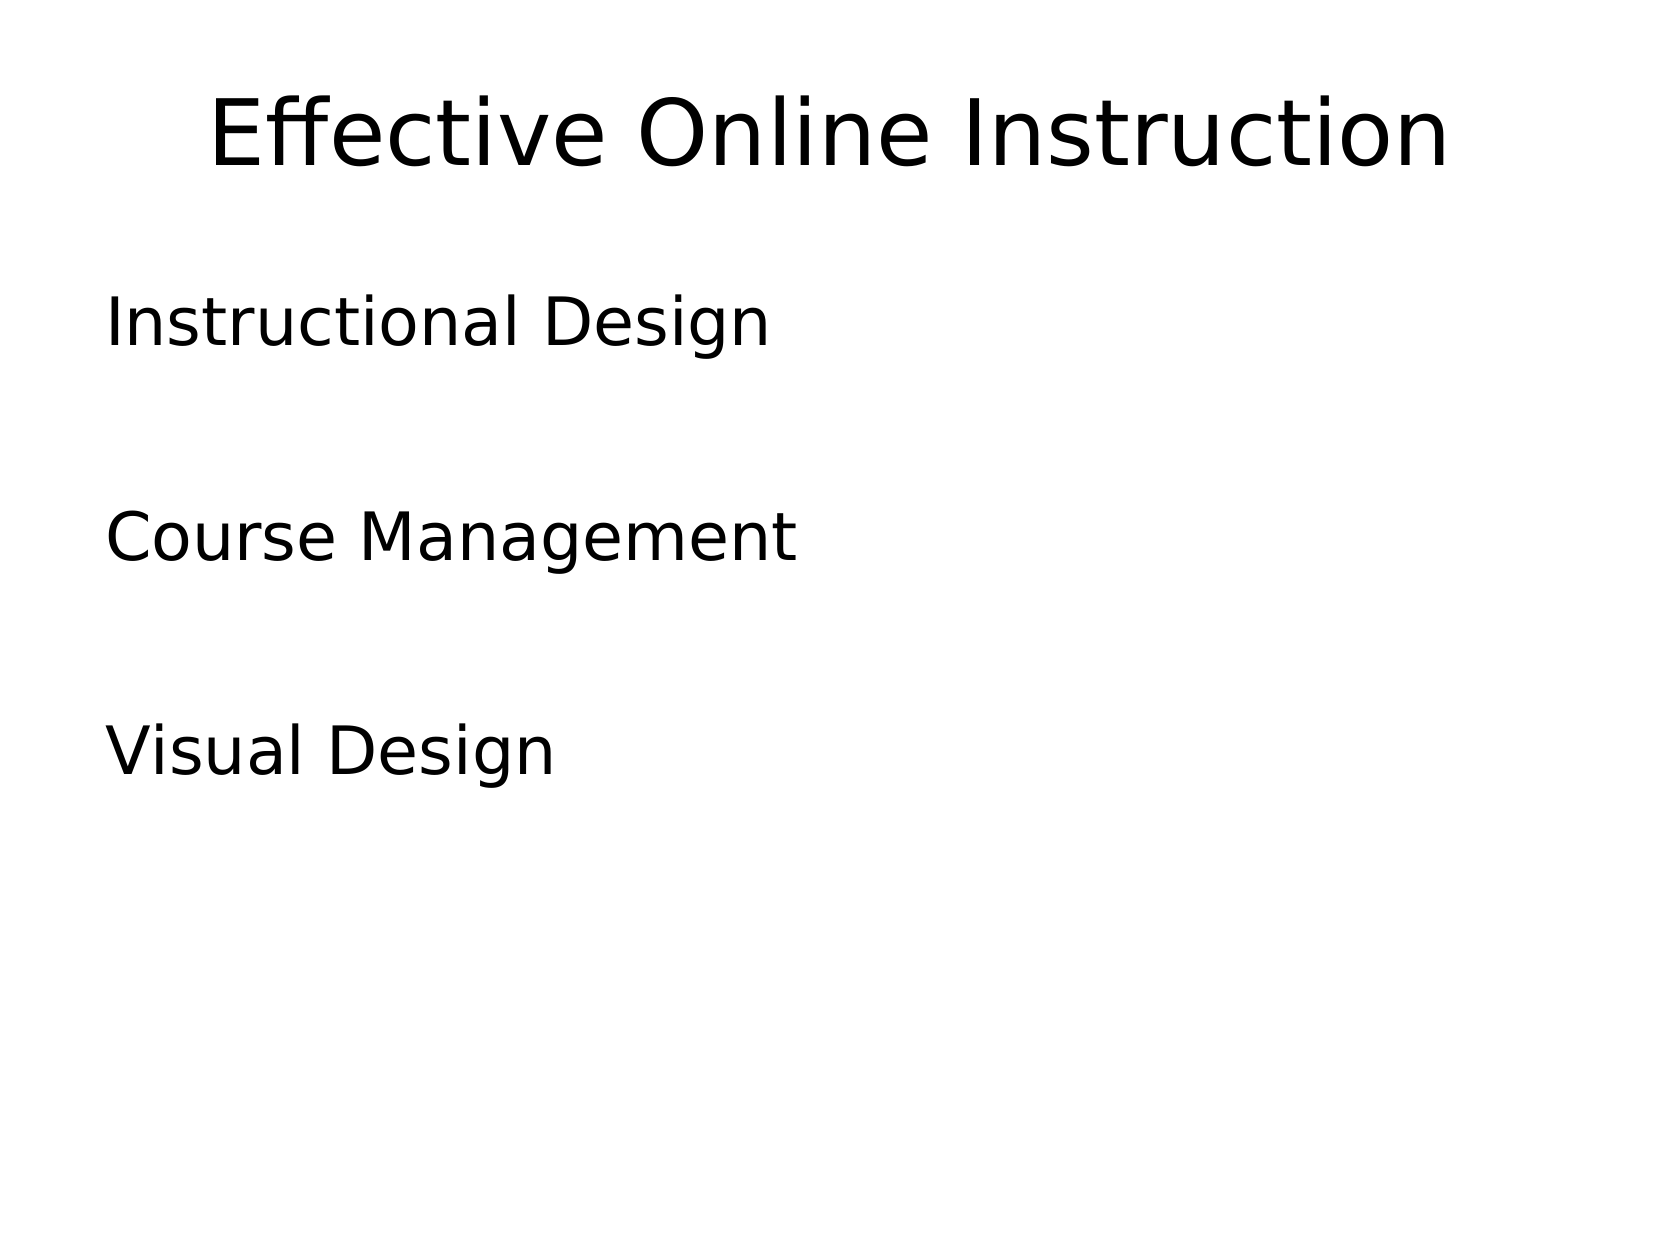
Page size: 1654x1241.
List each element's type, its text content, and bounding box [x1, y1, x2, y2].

title Effective Online Instruction [87, 37, 1576, 230]
list Instructional Design Course Management Visual Design [87, 283, 1576, 1088]
